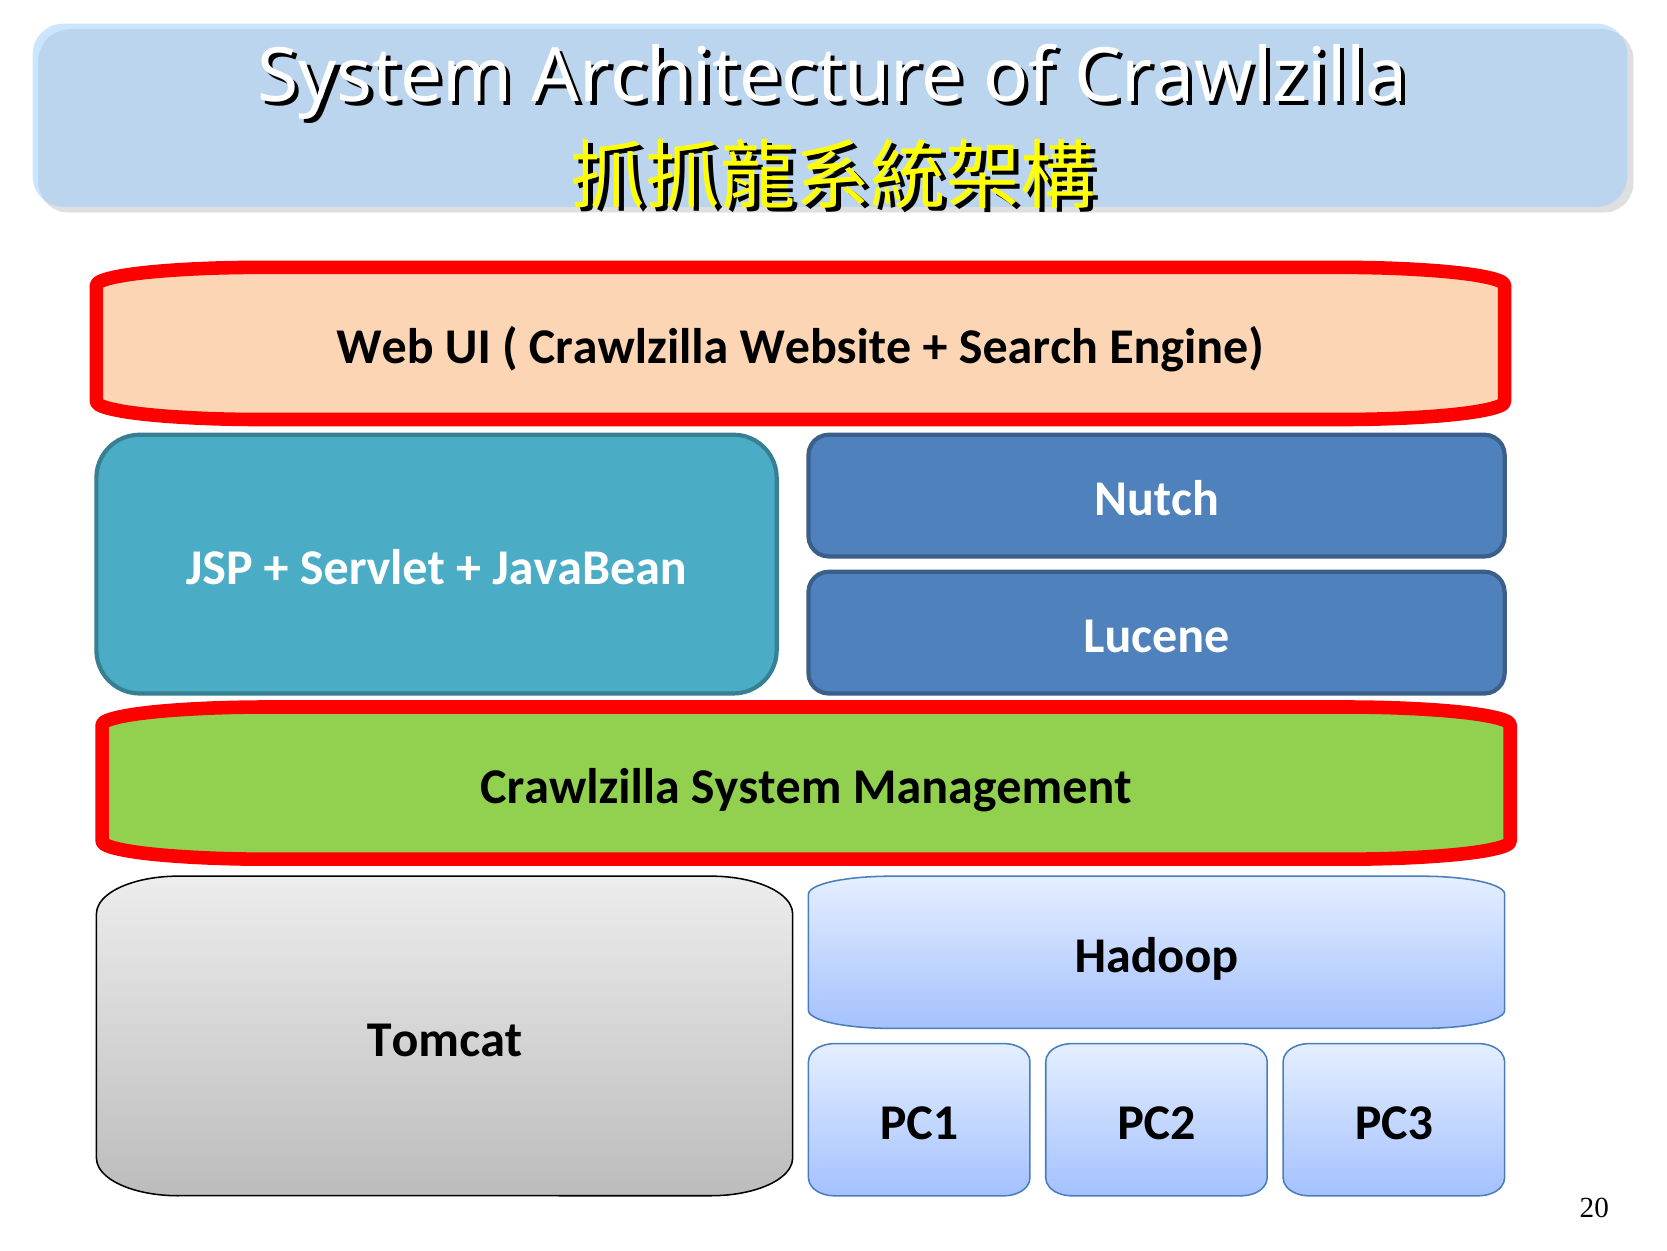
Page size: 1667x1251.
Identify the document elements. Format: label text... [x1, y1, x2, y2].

text_box Lucene [808, 571, 1505, 694]
text_box JSP + Servlet + JavaBean [96, 434, 777, 694]
text_box Crawlzilla System Management [102, 707, 1511, 860]
text_box [1542, 23, 1628, 207]
text_box Hadoop [808, 876, 1505, 1029]
text_box PC3 [1283, 1043, 1505, 1196]
text_box PC2 [1045, 1043, 1268, 1196]
text_box PC1 [808, 1043, 1030, 1196]
title System Architecture of Crawlzilla 抓抓龍系統架構 [125, 15, 1542, 218]
text_box Nutch [808, 434, 1505, 557]
text_box [32, 23, 125, 207]
text_box Tomcat [96, 876, 793, 1196]
text_box Web UI ( Crawlzilla Website + Search Engine) [96, 267, 1505, 420]
